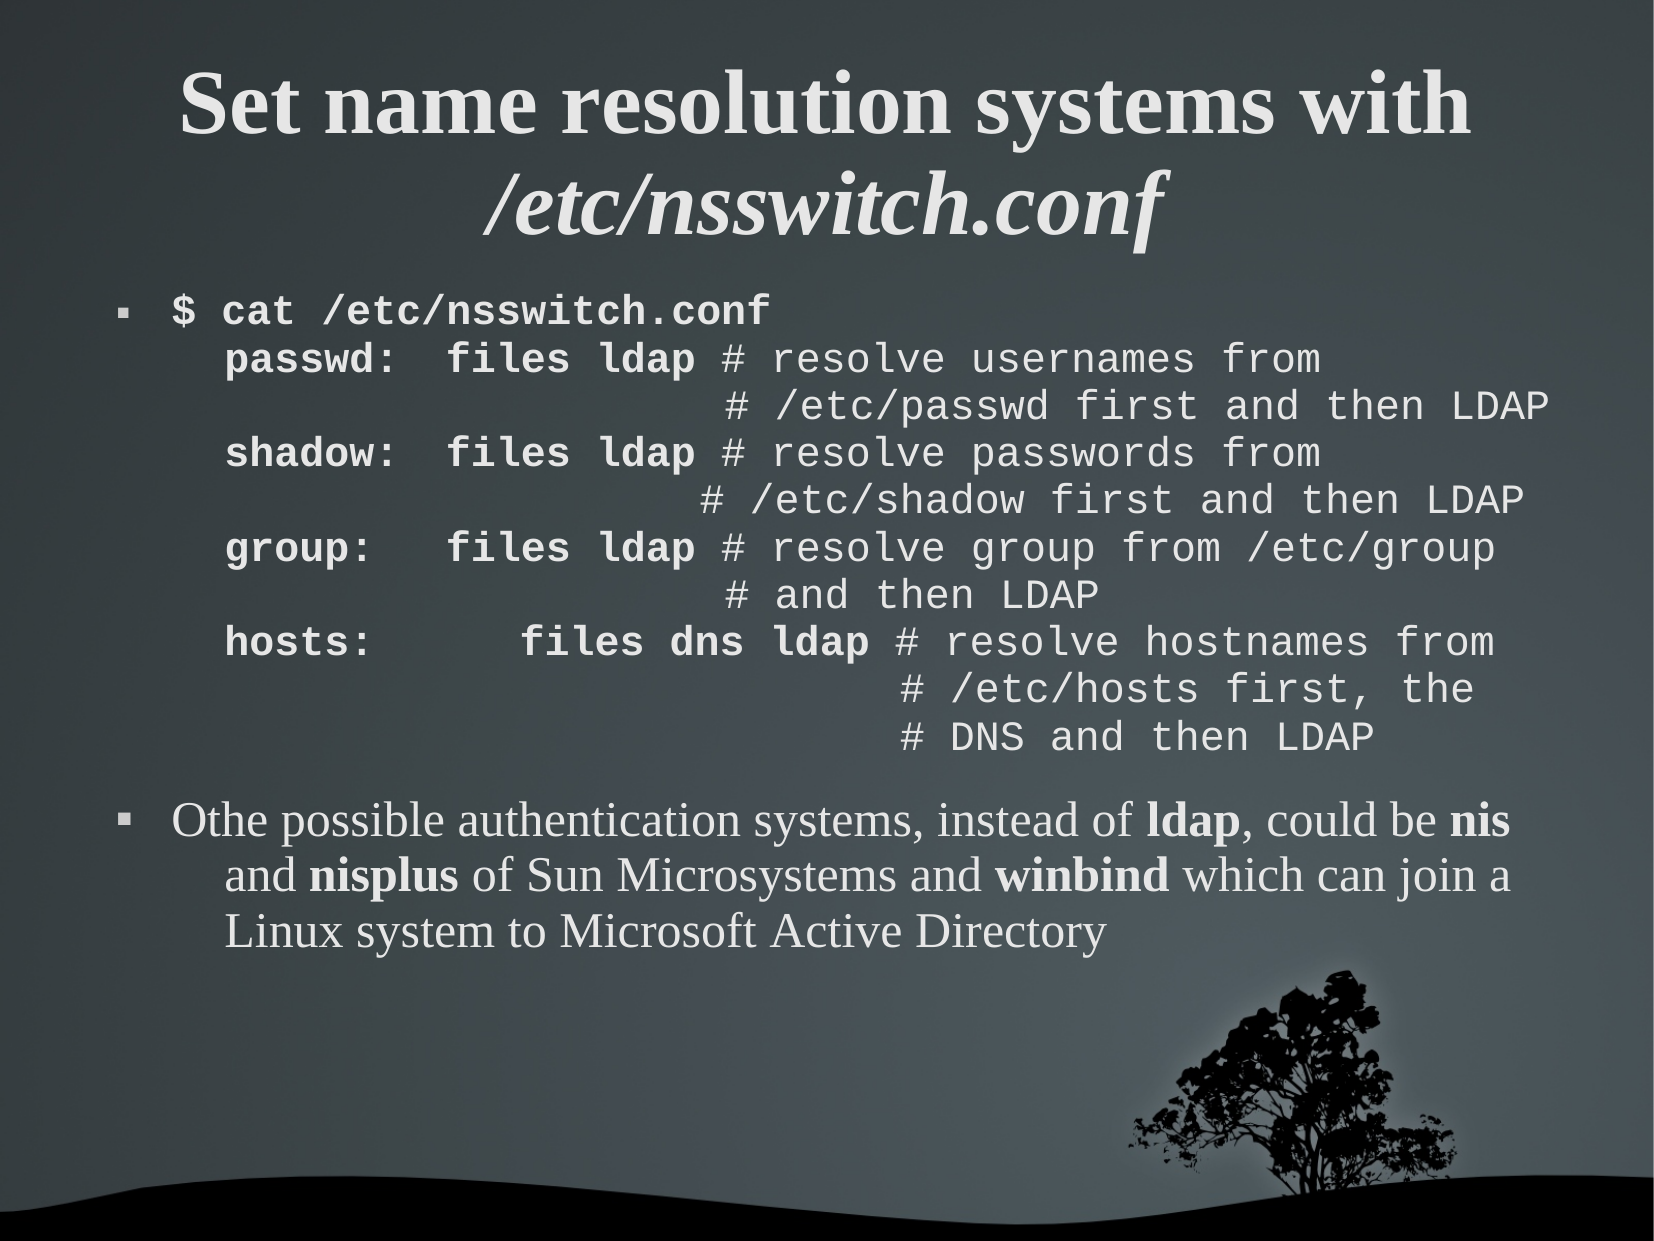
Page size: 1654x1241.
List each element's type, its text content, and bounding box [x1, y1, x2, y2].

picture [0, 0, 1654, 1241]
title Set name resolution systems with /etc/nsswitch.conf [82, 33, 1571, 273]
list $ cat /etc/nsswitch.conf passwd: files ldap # resolve usernames from # /etc/passwd first and then LDAP shadow: files ldap # resolve passwords from # /etc/shadow first and then LDAP group: files ldap # resolve group from /etc/group # and then LDAP hosts: files dns ldap # resolve hostnames from # /etc/hosts first, the # DNS and then LDAP Othe possible authentication systems, instead of ldap, could be nis and nisplus of Sun Microsystems and winbind which can join a Linux system to Microsoft Active Directory [82, 290, 1571, 1200]
